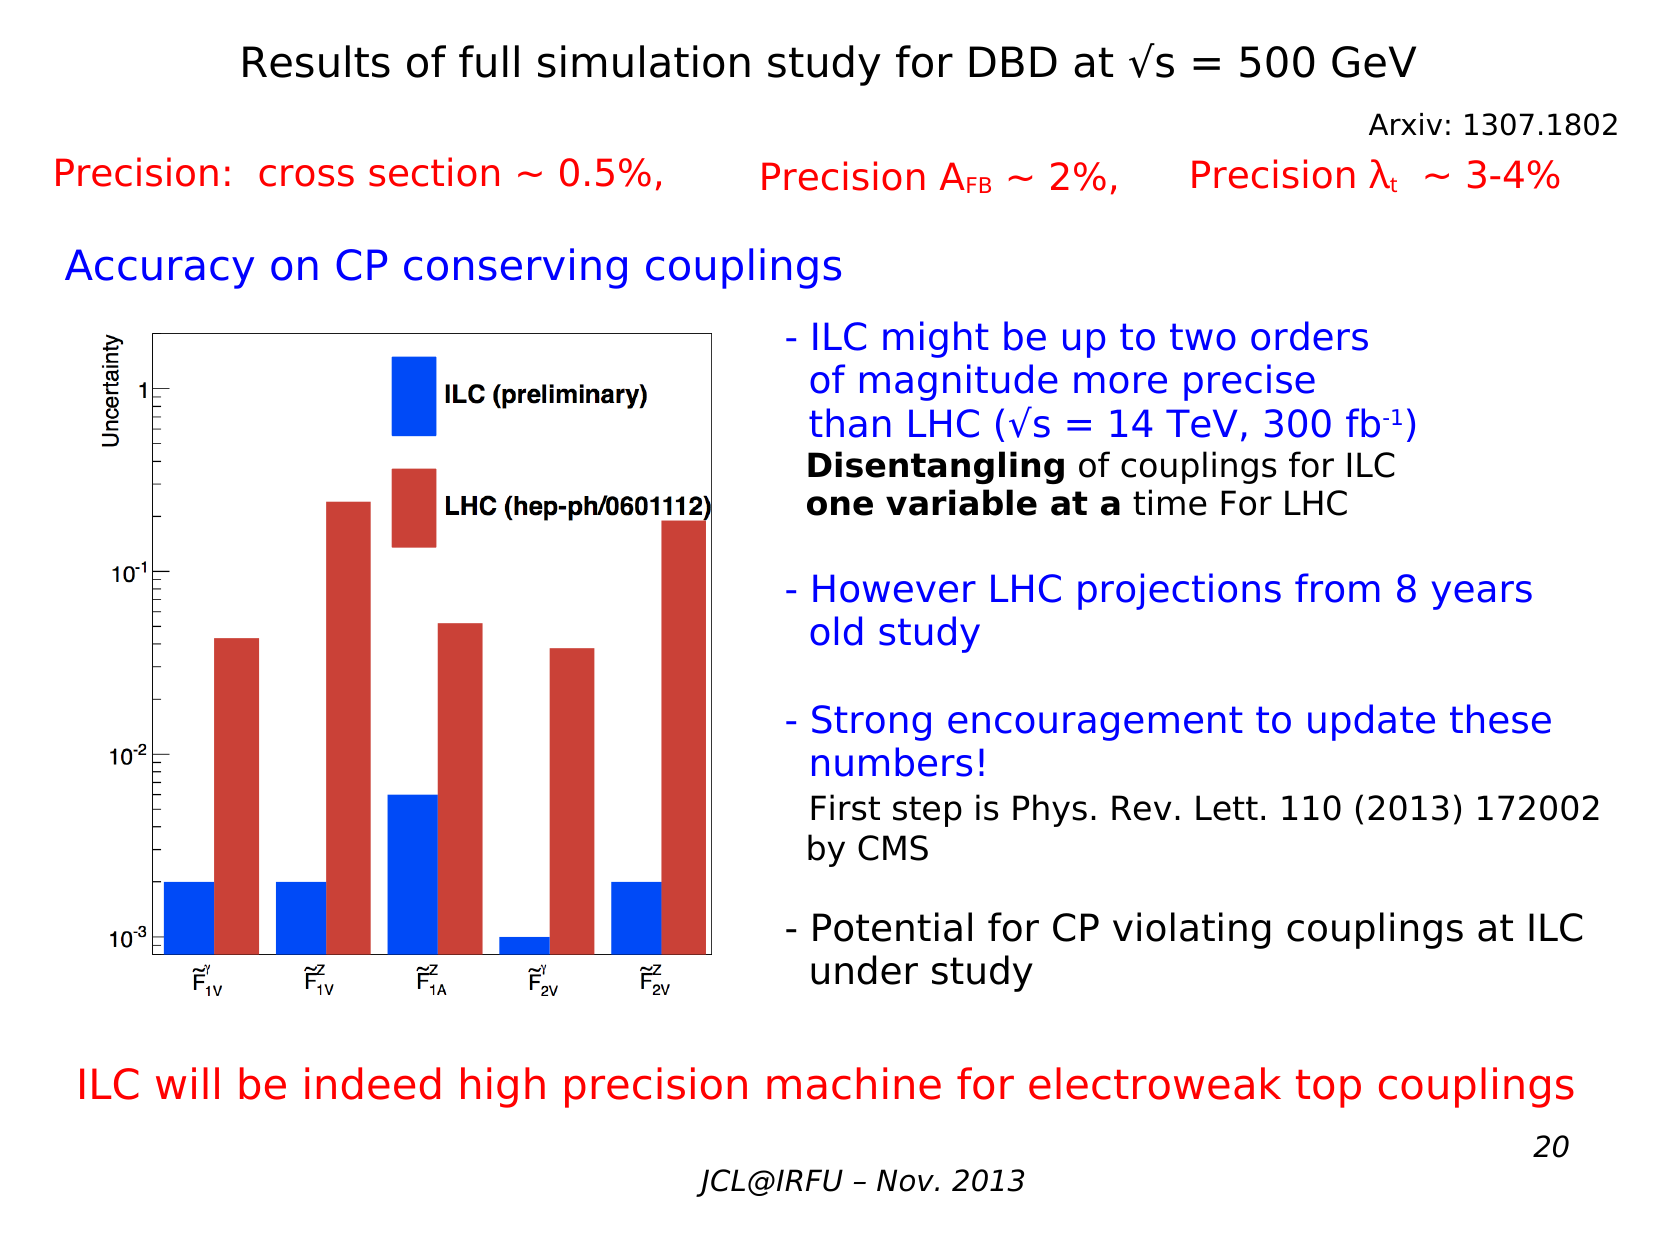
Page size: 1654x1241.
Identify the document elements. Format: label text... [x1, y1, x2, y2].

picture [75, 298, 788, 1040]
text_box ILC will be indeed high precision machine for electroweak top couplings [61, 1053, 1595, 1117]
text_box Accuracy on CP conserving couplings [49, 234, 857, 298]
text_box Results of full simulation study for DBD at √s = 500 GeV [224, 31, 1437, 95]
text_box Precision: cross section ~ 0.5%, [37, 144, 678, 203]
text_box Precision AFB ~ 2%, [744, 147, 1133, 219]
text_box Arxiv: 1307.1802 [1353, 100, 1633, 150]
text_box Precision λt ~ 3-4% [1174, 146, 1578, 218]
text_box - ILC might be up to two orders of magnitude more precise than LHC (√s = 14 TeV, 300 fb-1) Disentangling of couplings for ILC one variable at a time For LHC - However LHC projections from 8 years old study - Strong encouragement to update these numbers! First step is Phys. Rev. Lett. 110 (2013) 172002 by CMS - Potential for CP violating couplings at ILC under study [769, 307, 1612, 1002]
